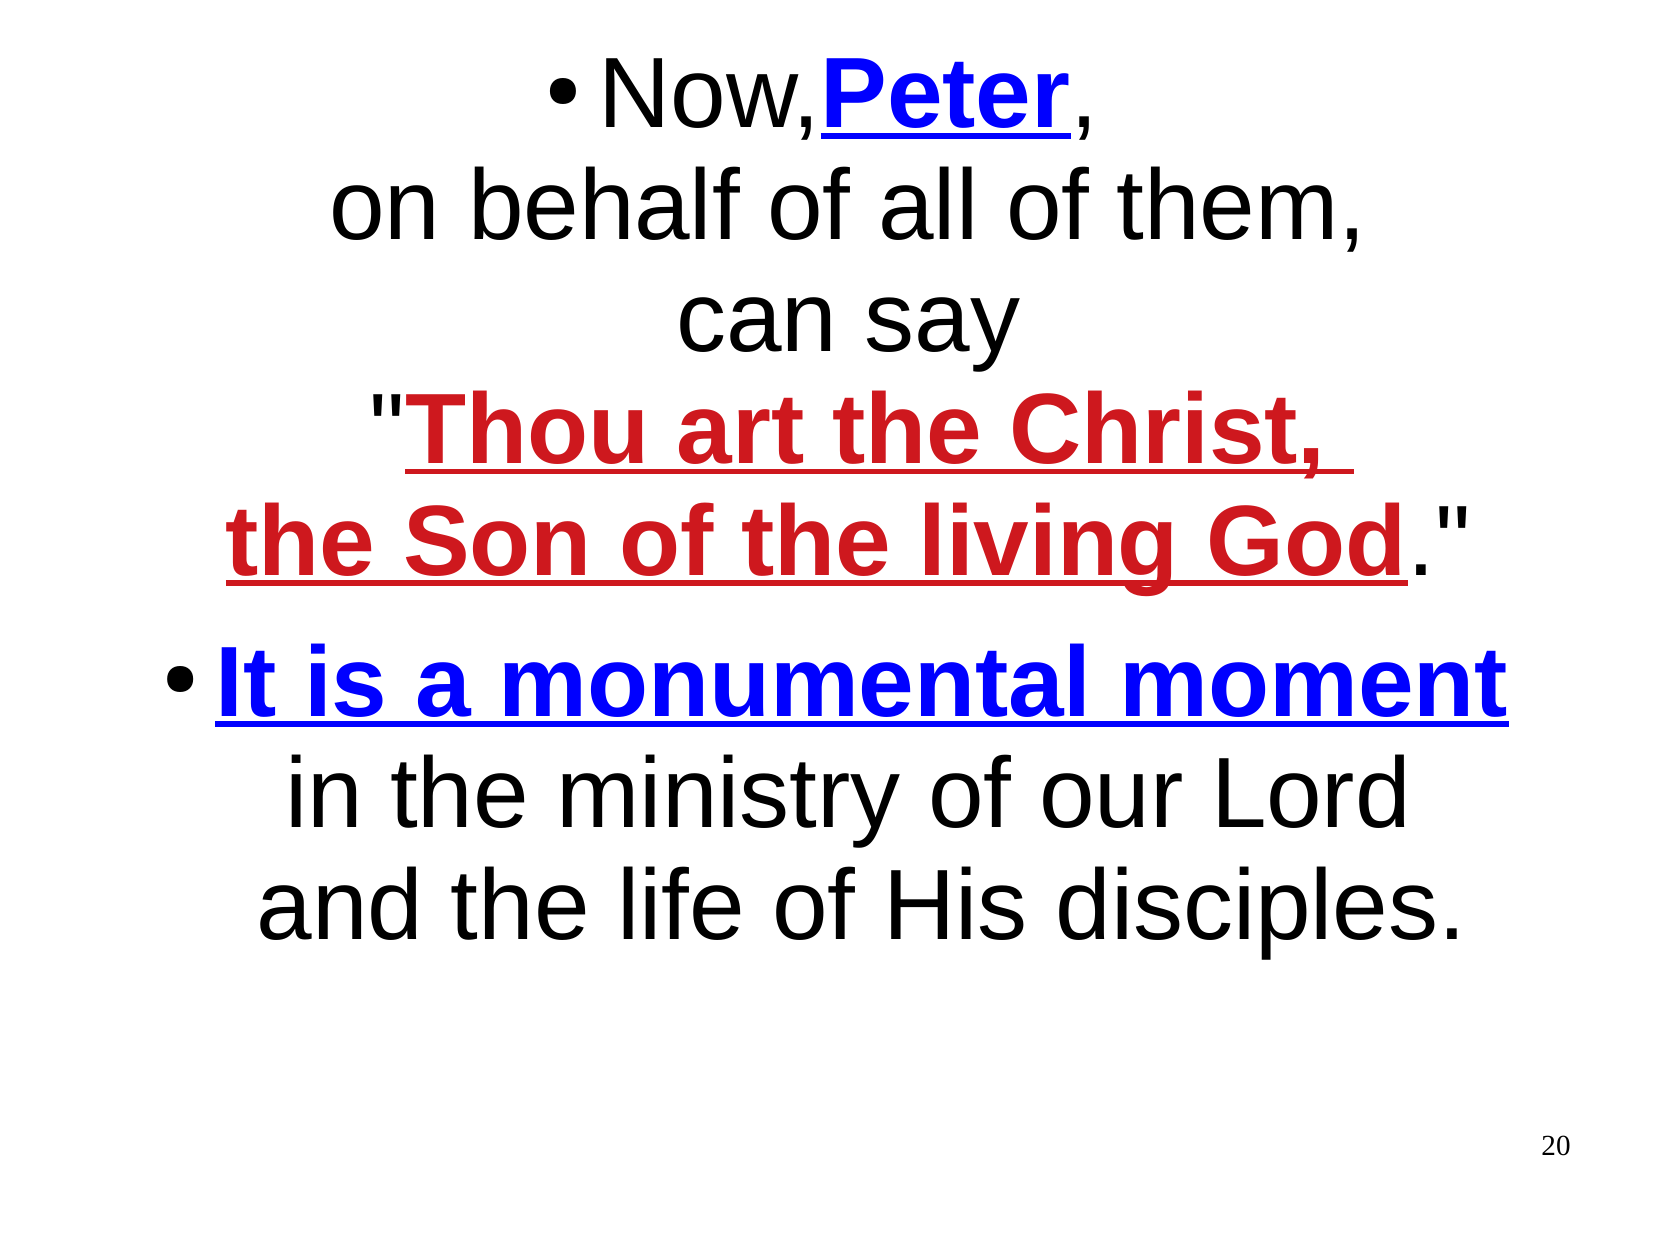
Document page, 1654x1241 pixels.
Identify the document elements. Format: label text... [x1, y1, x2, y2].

list Now,Peter, on behalf of all of them, can say ­"Thou art the Christ, the Son of the living God." It is a monumental moment in the ministry of our Lord and the life of His disciples. [82, 37, 1571, 1109]
